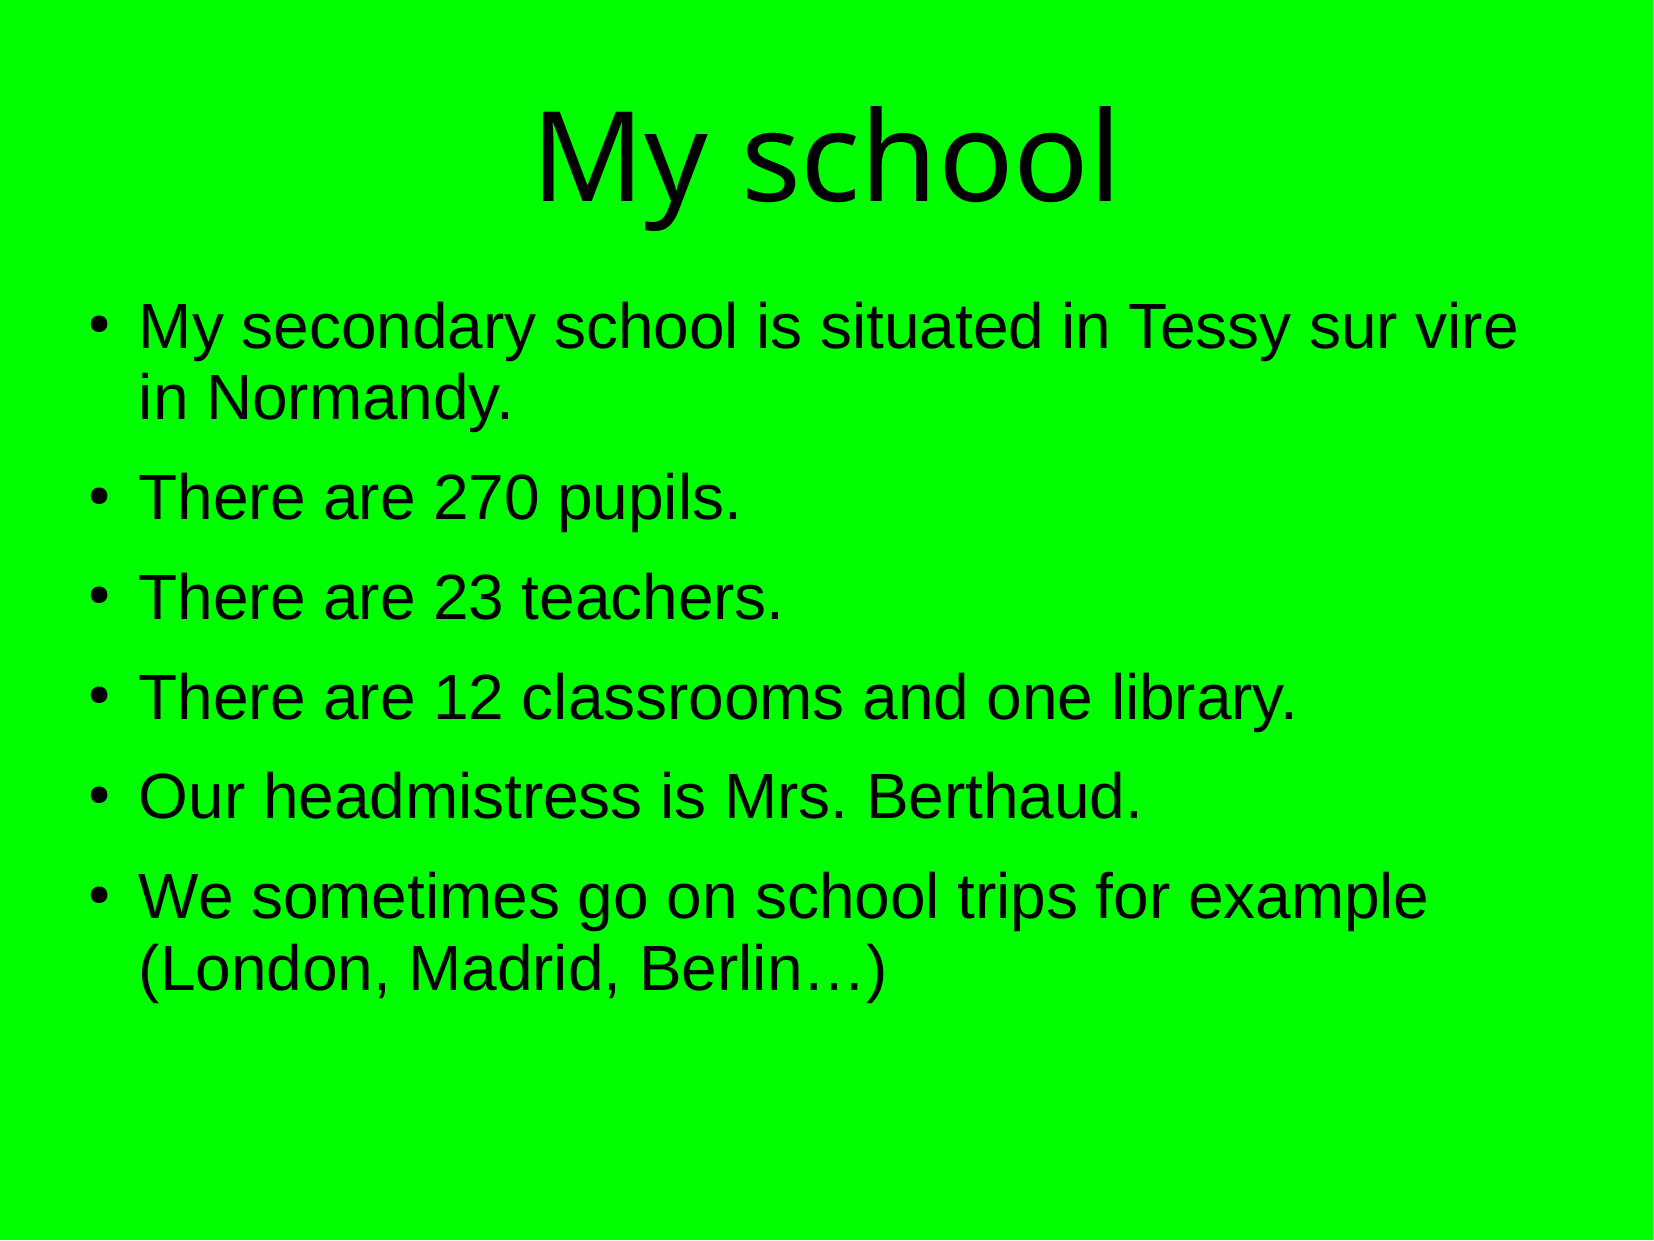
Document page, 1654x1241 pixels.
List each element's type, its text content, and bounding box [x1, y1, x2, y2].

list My secondary school is situated in Tessy sur vire in Normandy. There are 270 pupils. There are 23 teachers. There are 12 classrooms and one library. Our headmistress is Mrs. Berthaud. We sometimes go on school trips for example (London, Madrid, Berlin…) [70, 290, 1560, 1010]
title My school [82, 49, 1571, 257]
